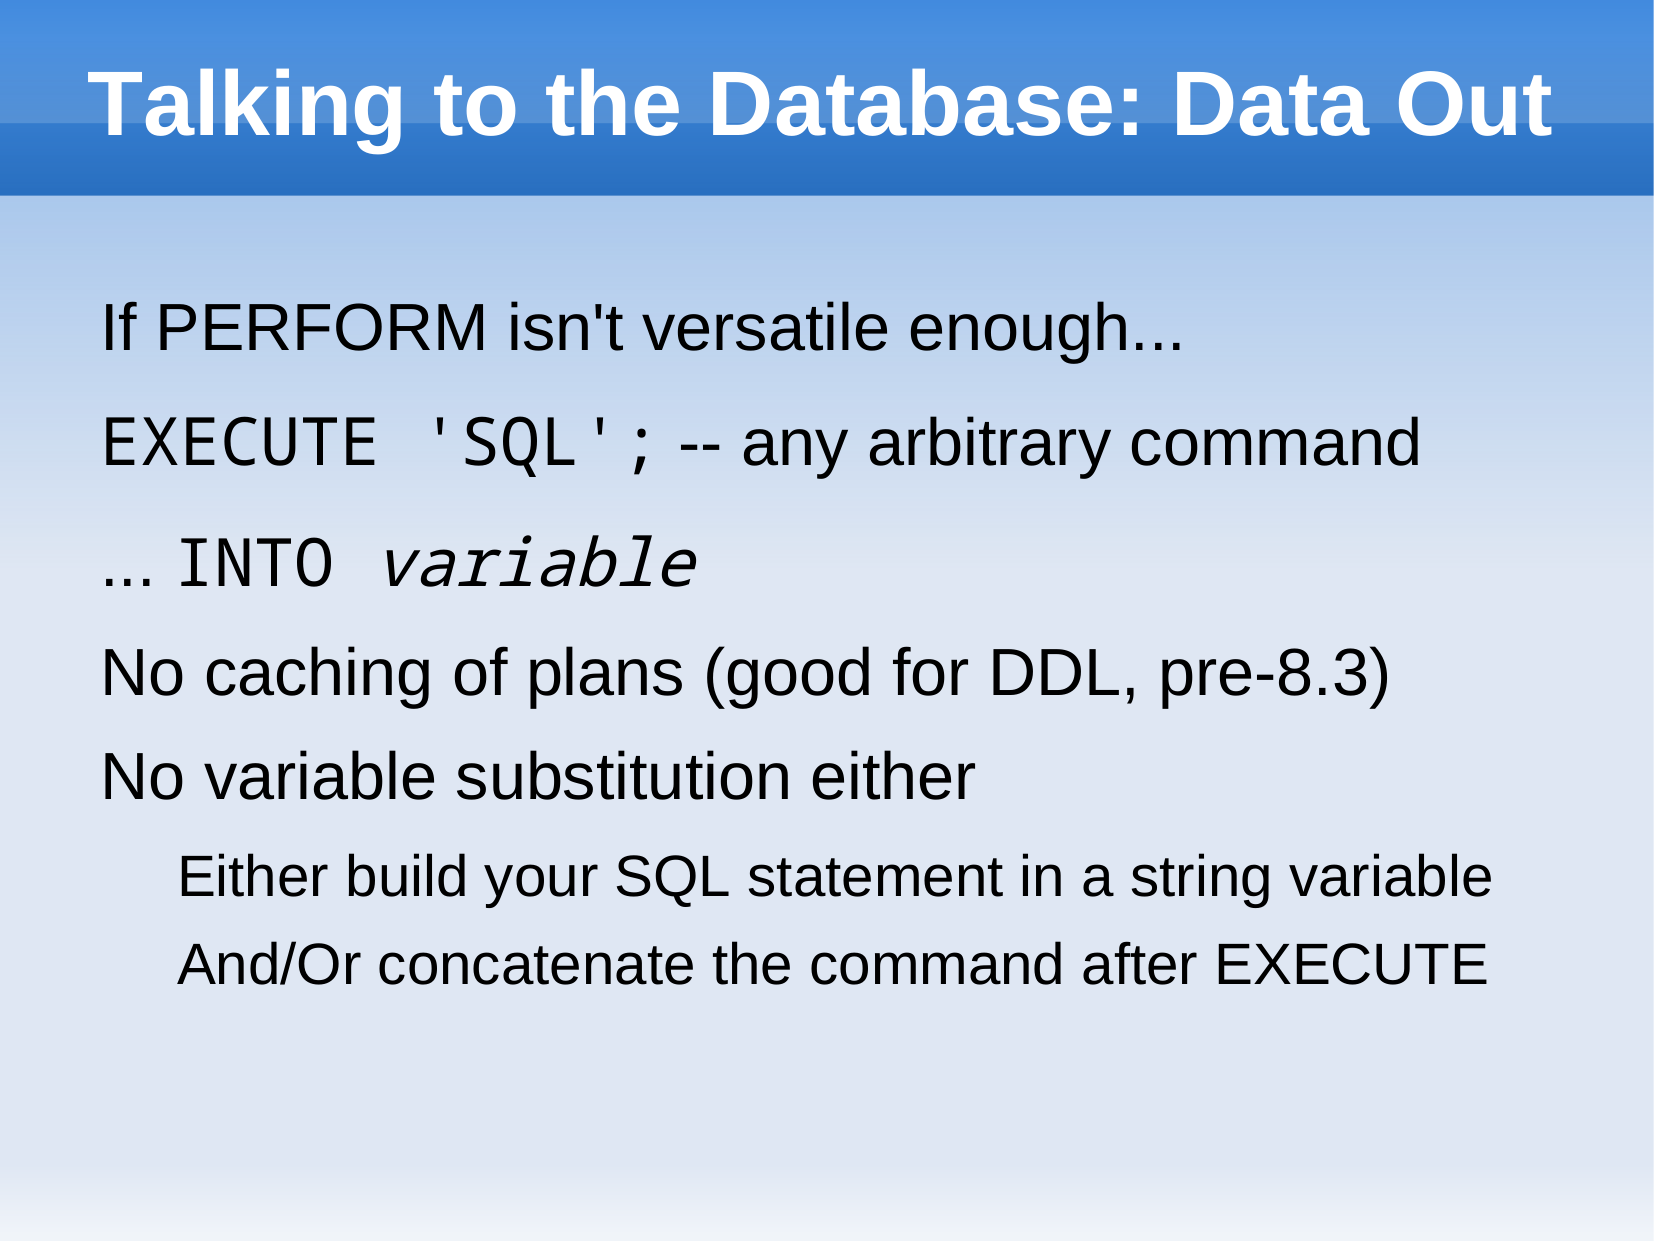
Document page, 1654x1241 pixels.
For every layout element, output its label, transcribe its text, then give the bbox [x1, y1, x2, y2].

title Talking to the Database: Data Out [76, 7, 1565, 200]
picture [0, 0, 1654, 1241]
list If PERFORM isn't versatile enough... EXECUTE 'SQL'; -- any arbitrary command ... INTO variable No caching of plans (good for DDL, pre-8.3) No variable substitution either Either build your SQL statement in a string variable And/Or concatenate the command after EXECUTE [82, 290, 1571, 1094]
